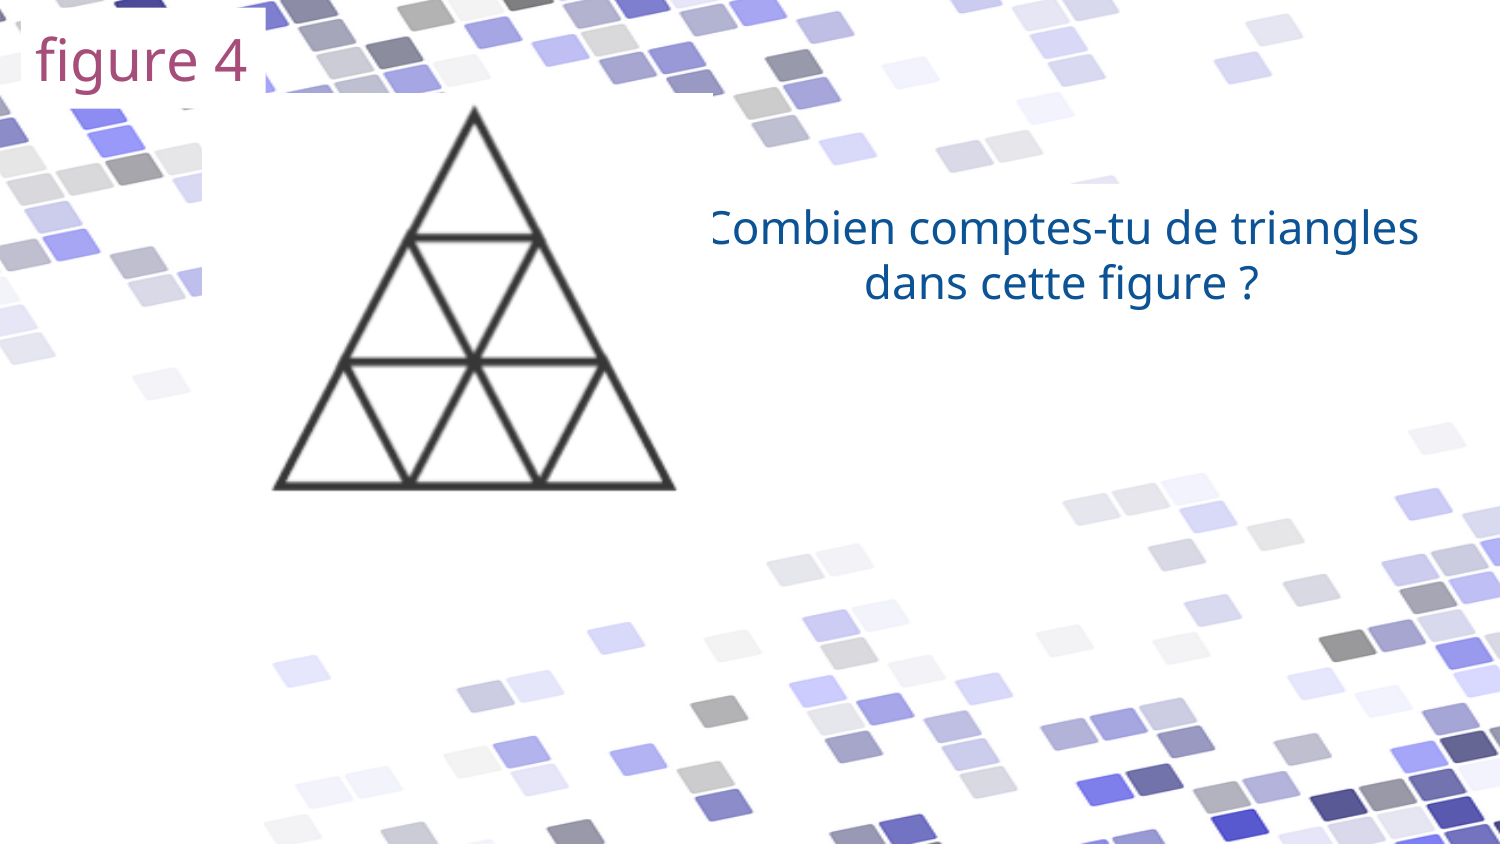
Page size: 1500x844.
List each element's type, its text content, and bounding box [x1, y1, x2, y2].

text_box figure 4 [20, 7, 266, 109]
picture [0, 0, 1500, 844]
text_box Combien comptes-tu de triangles dans cette figure ? [713, 183, 1450, 326]
